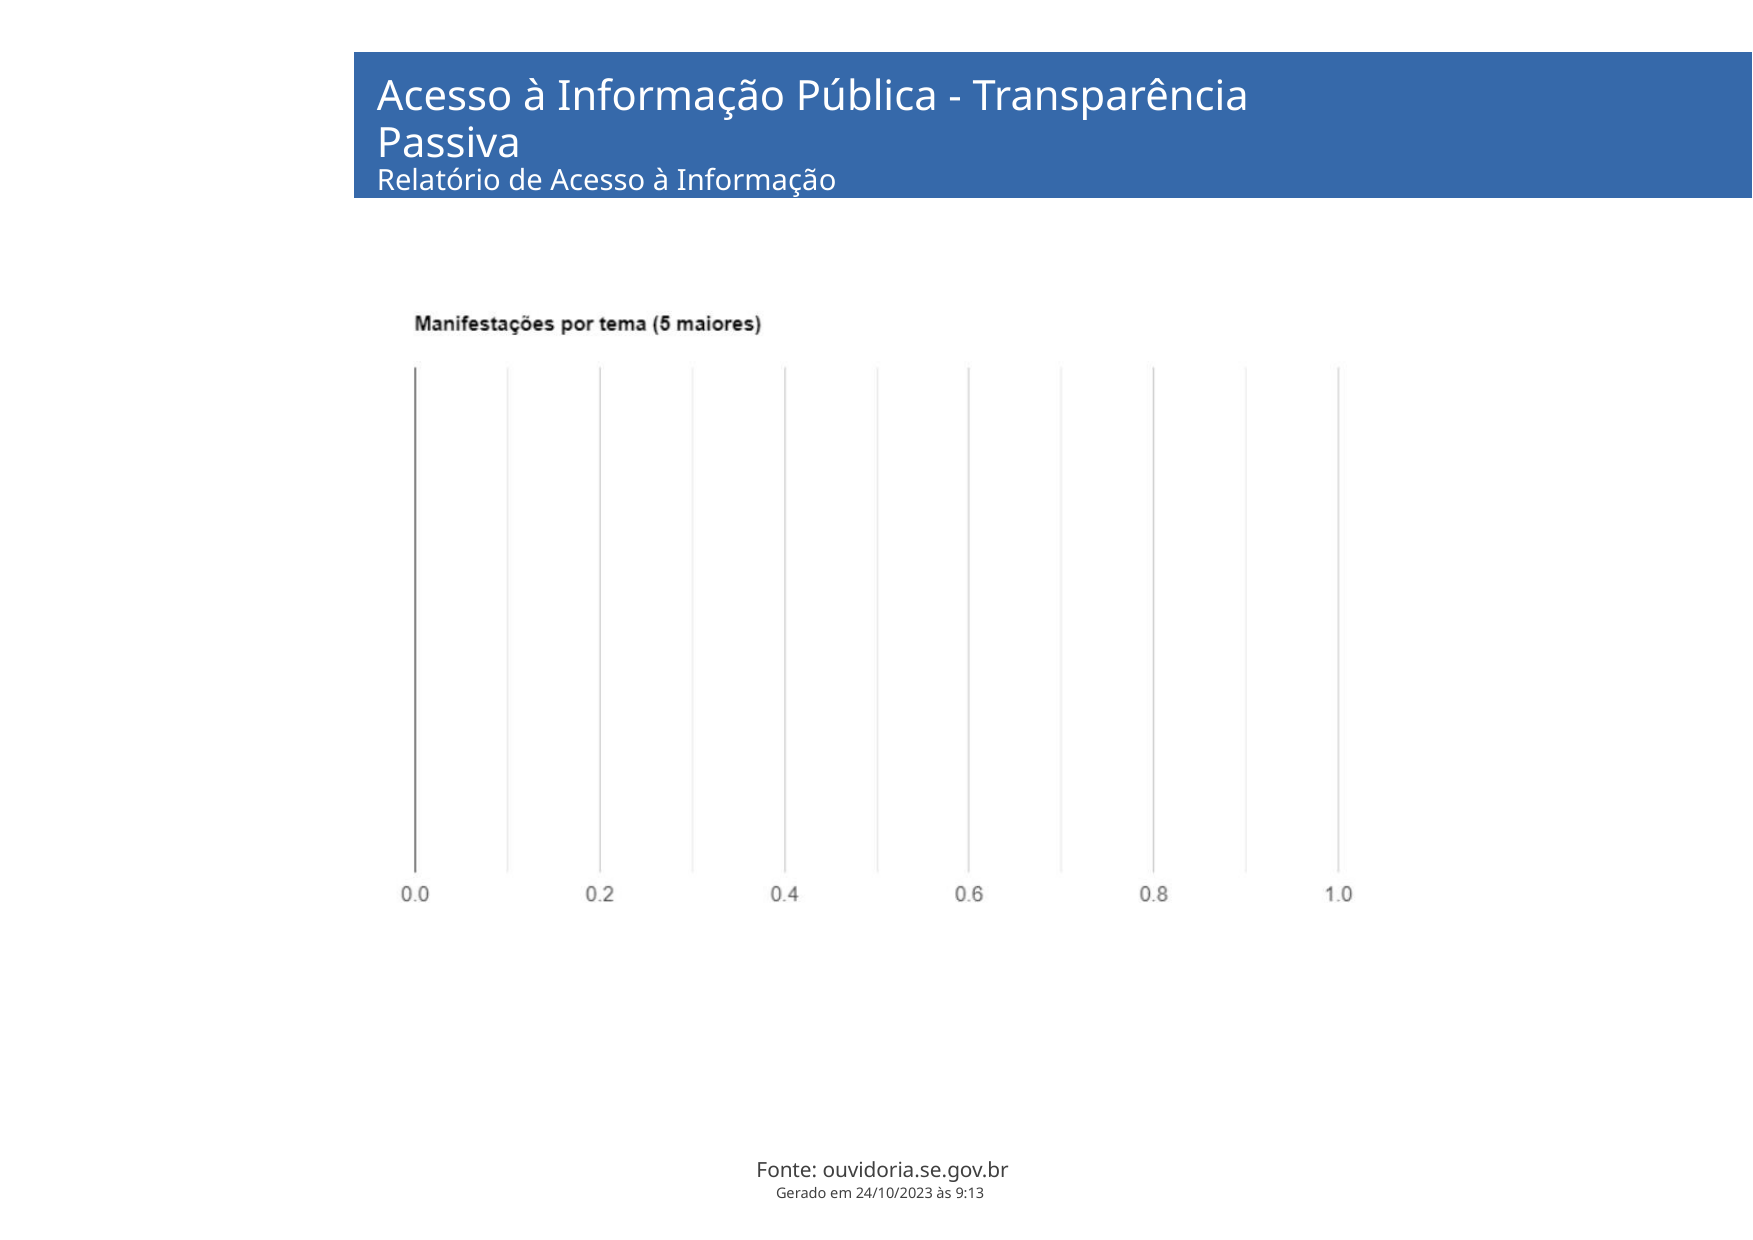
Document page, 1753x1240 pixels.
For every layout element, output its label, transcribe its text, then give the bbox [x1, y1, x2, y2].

text_box [155, 211, 1599, 1028]
text_box Fonte: ouvidoria.se.gov.br Gerado em 24/10/2023 às 9:13 [756, 1158, 1023, 1202]
text_box [354, 52, 1752, 198]
text_box Acesso à Informação Pública - Transparência Passiva Relatório de Acesso à Informação SETURSetembro a Setembro de 2023 [376, 72, 1403, 228]
